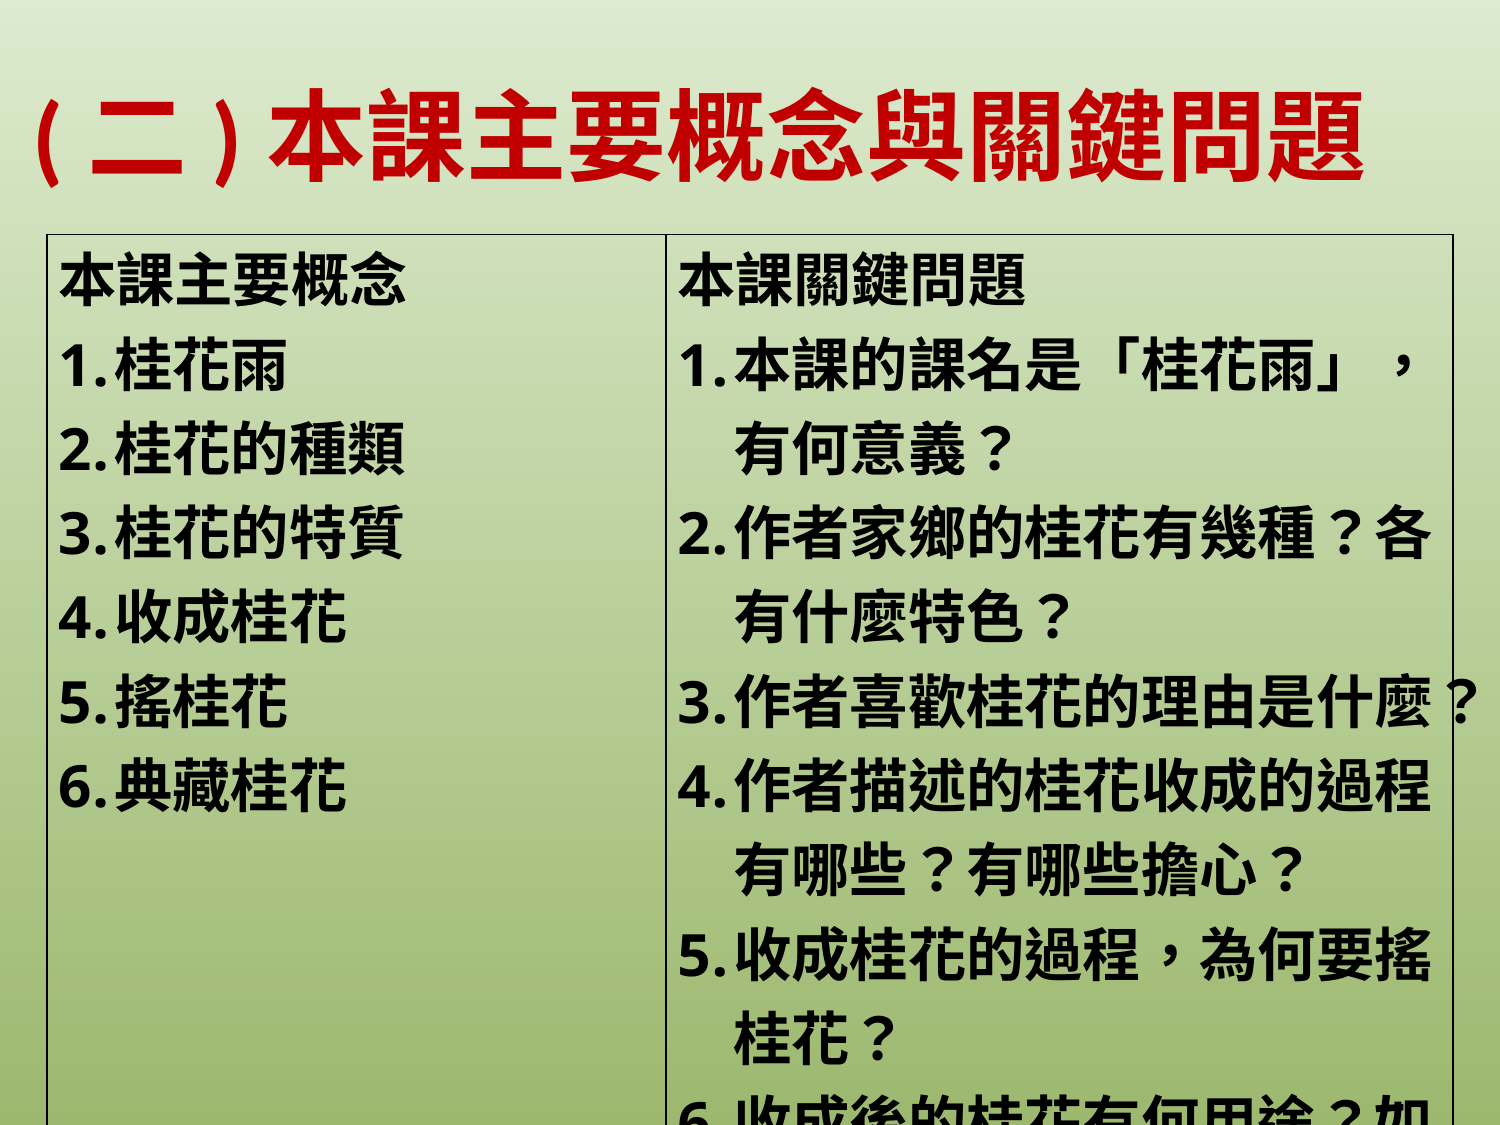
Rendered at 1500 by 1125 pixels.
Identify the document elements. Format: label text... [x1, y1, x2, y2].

table_header 本課主要概念 桂花雨 桂花的種類 桂花的特質 收成桂花 搖桂花 典藏桂花 [48, 235, 665, 1125]
text_box (二)本課主要概念與關鍵問題 [17, 65, 1382, 201]
table_header 本課關鍵問題 本課的課名是「桂花雨」，有何意義？ 作者家鄉的桂花有幾種？各有什麼特色？ 作者喜歡桂花的理由是什麼？ 作者描述的桂花收成的過程有哪些？有哪些擔心？ 收成桂花的過程，為何要搖桂花？ 收成後的桂花有何用途？如何收成？ [667, 235, 1452, 1125]
